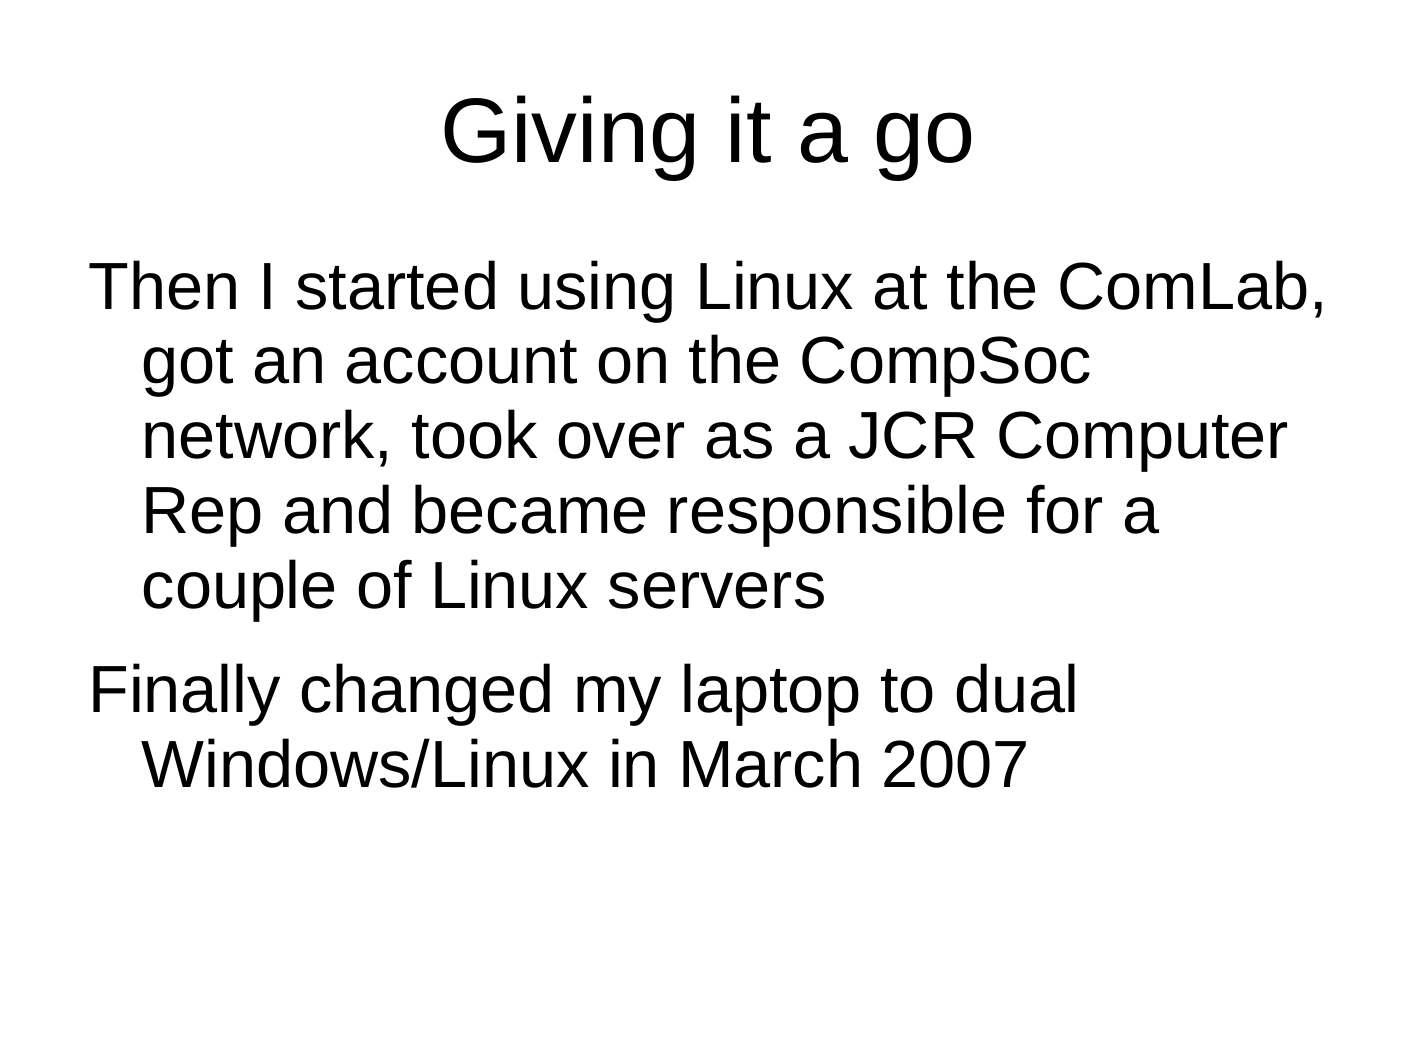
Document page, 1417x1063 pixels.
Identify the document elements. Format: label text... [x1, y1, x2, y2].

title Giving it a go [70, 49, 1346, 213]
list Then I started using Linux at the ComLab, got an account on the CompSoc network, took over as a JCR Computer Rep and became responsible for a couple of Linux servers Finally changed my laptop to dual Windows/Linux in March 2007 [70, 248, 1346, 970]
